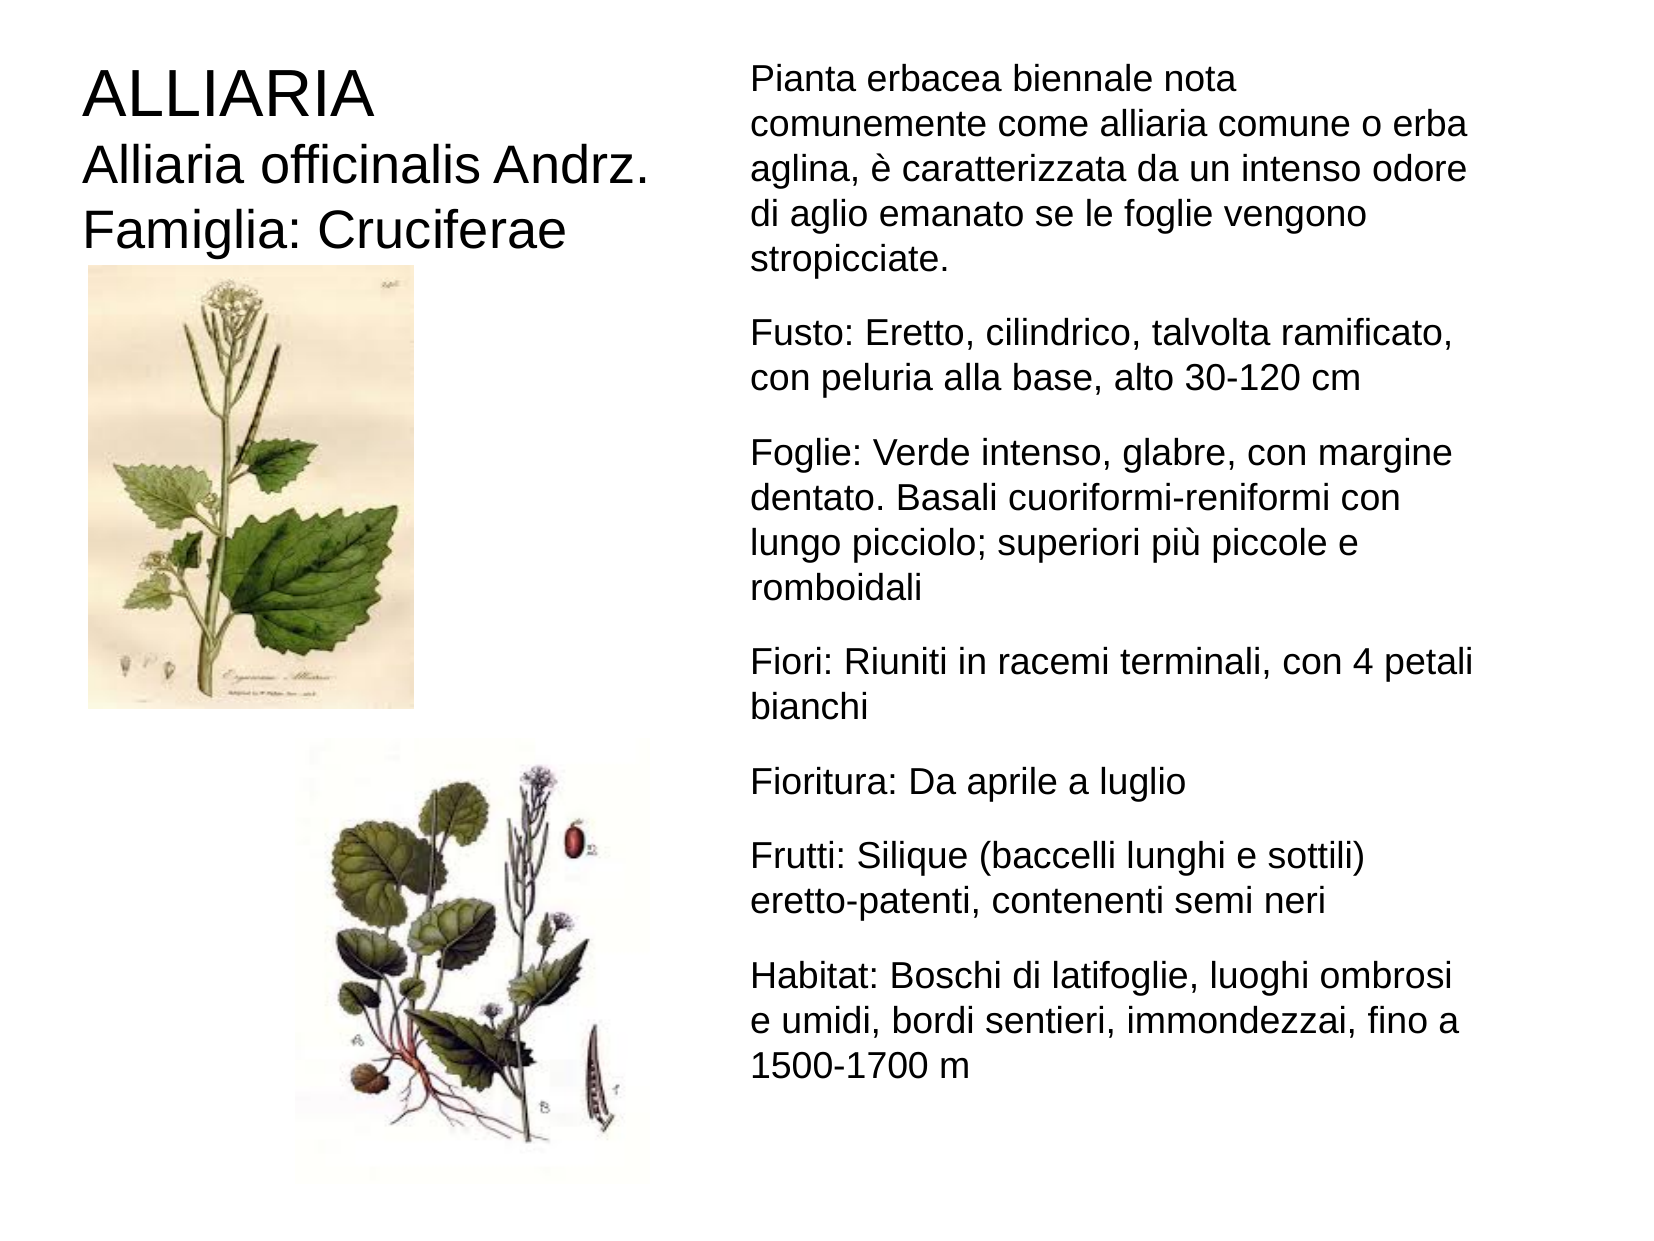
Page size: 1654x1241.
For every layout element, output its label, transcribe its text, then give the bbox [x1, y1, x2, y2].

picture [88, 265, 414, 709]
list Pianta erbacea biennale nota comunemente come alliaria comune o erba aglina, è caratterizzata da un intenso odore di aglio emanato se le foglie vengono stropicciate. Fusto: Eretto, cilindrico, talvolta ramificato, con peluria alla base, alto 30-120 cm Foglie: Verde intenso, glabre, con margine dentato. Basali cuoriformi-reniformi con lungo picciolo; superiori più piccole e romboidali Fiori: Riuniti in racemi terminali, con 4 petali bianchi Fioritura: Da aprile a luglio Frutti: Silique (baccelli lunghi e sottili) eretto-patenti, contenenti semi neri Habitat: Boschi di latifoglie, luoghi ombrosi e umidi, bordi sentieri, immondezzai, fino a 1500-1700 m [750, 53, 1477, 1174]
picture [295, 738, 650, 1184]
title ALLIARIA Alliaria officinalis Andrz. Famiglia: Cruciferae [82, 49, 1571, 274]
